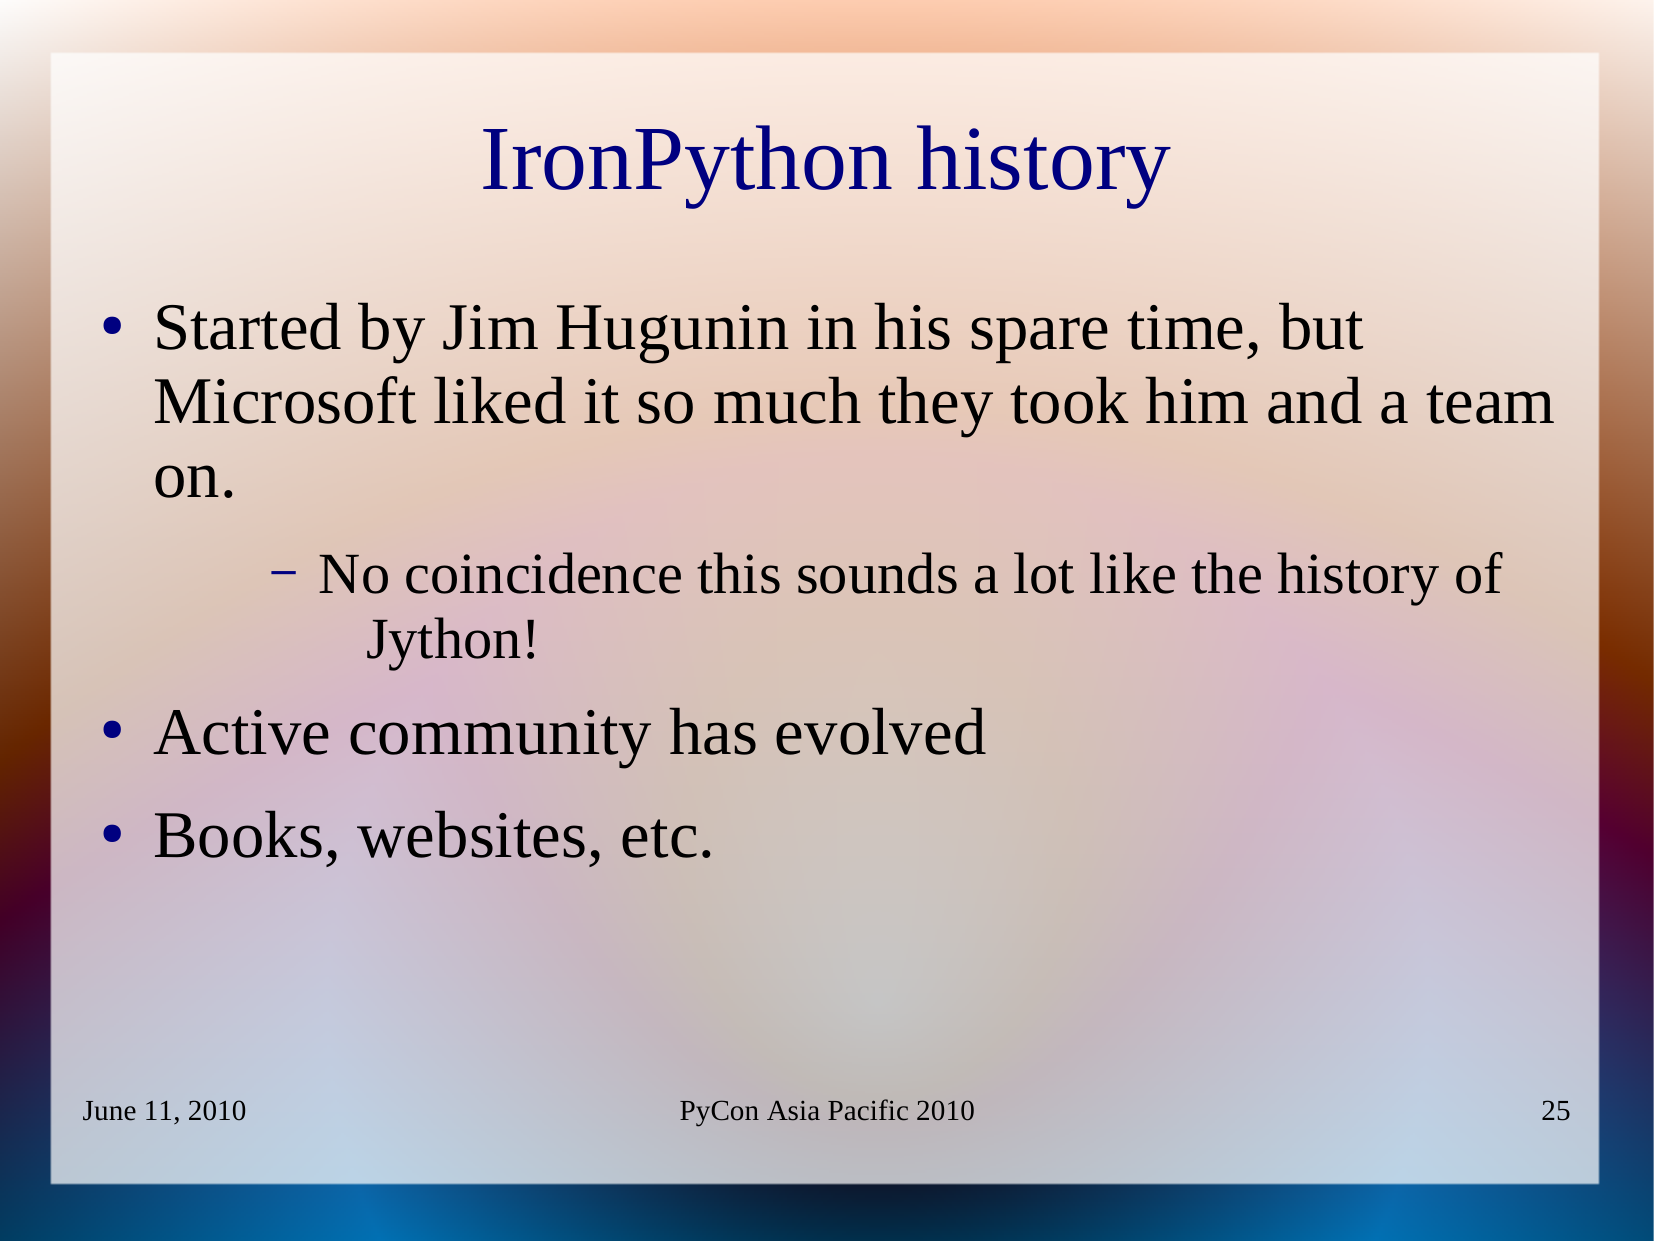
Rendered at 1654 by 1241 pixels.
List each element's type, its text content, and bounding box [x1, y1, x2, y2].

picture [0, 0, 1654, 1241]
list Started by Jim Hugunin in his spare time, but Microsoft liked it so much they took him and a team on. No coincidence this sounds a lot like the history of Jython! Active community has evolved Books, websites, etc. [82, 290, 1571, 1019]
title IronPython history [82, 62, 1571, 256]
